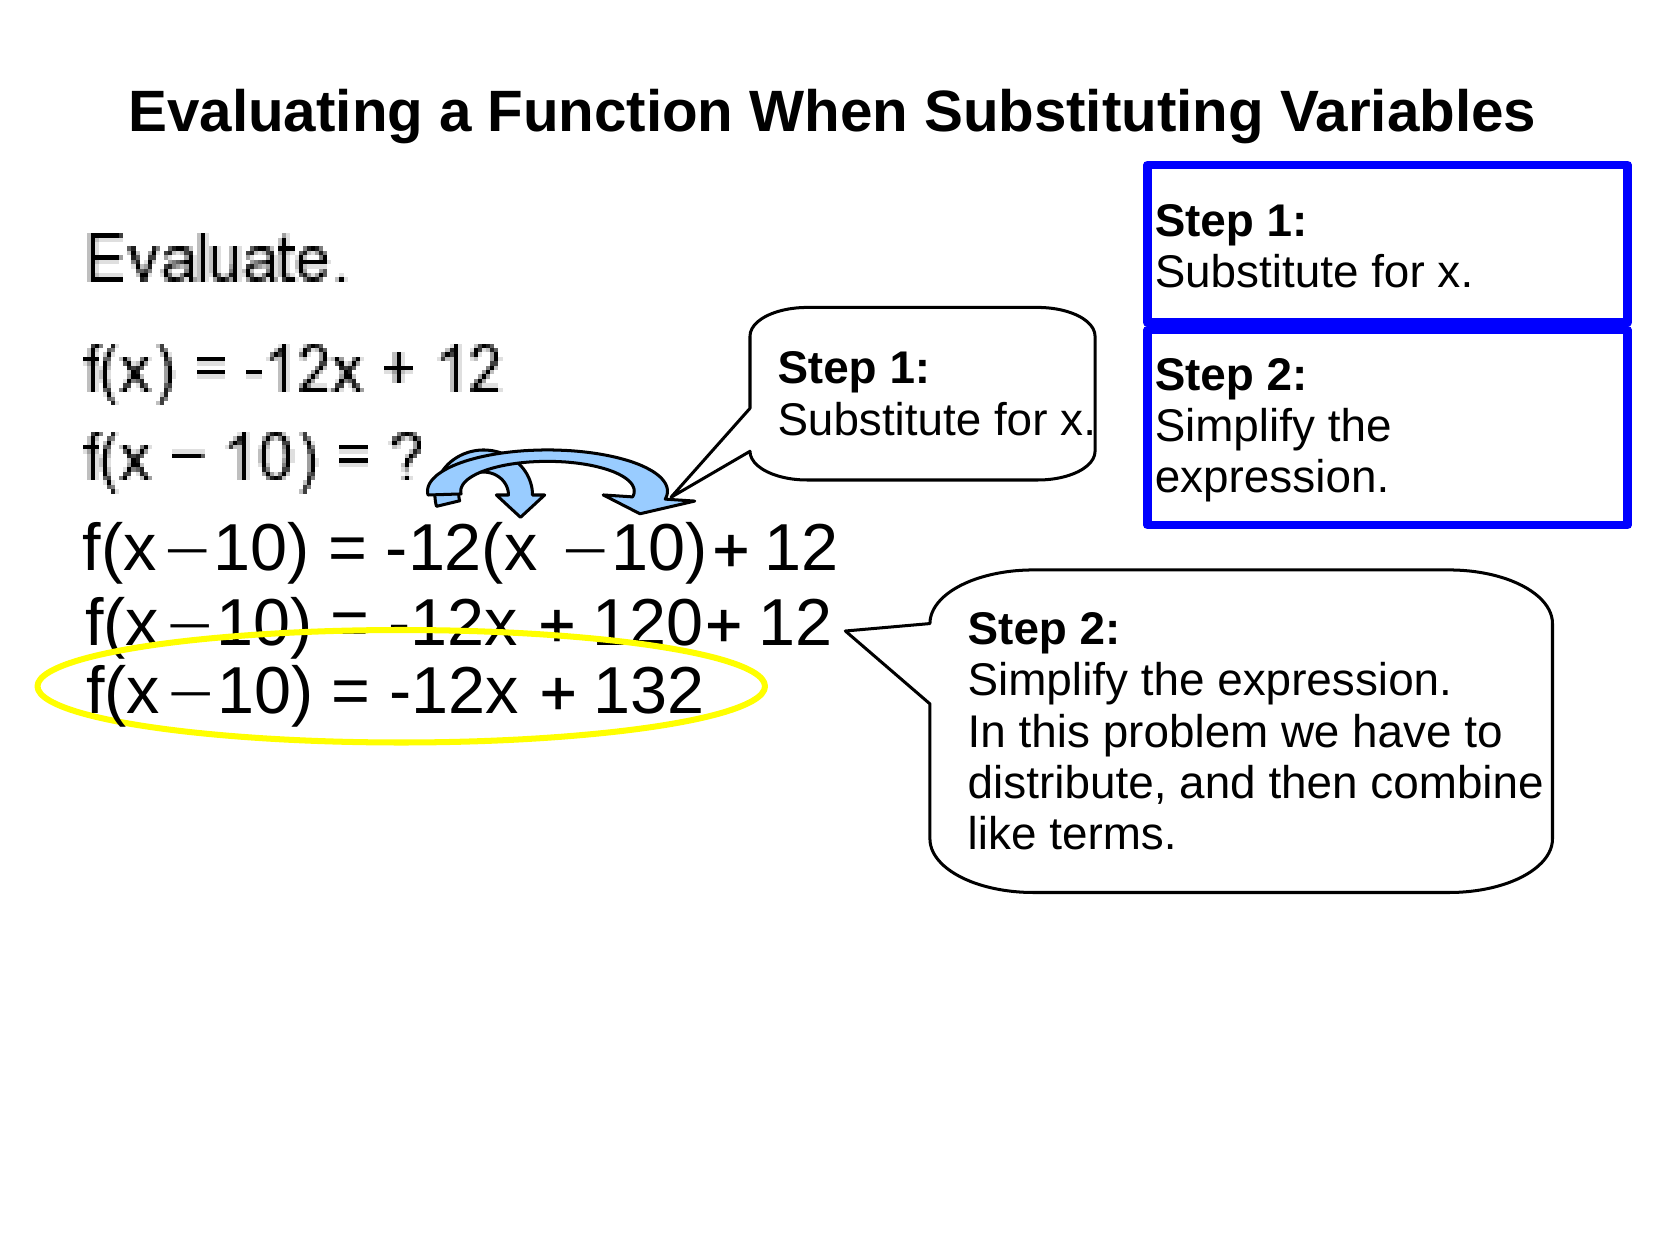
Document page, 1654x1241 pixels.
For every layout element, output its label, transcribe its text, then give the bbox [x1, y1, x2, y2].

text_box Step 2: Simplify the expression. In this problem we have to distribute, and then combine like terms. [845, 569, 1553, 893]
text_box Step 1: Substitute for x. Step 2: Simplify the expression. [1140, 187, 1636, 1073]
text_box Step 1: Substitute for x. Step 2: Simplify the expression. [1152, 187, 1623, 318]
chart [73, 510, 846, 728]
text_box Step 1: Substitute for x. Step 2: Simplify the expression. [1152, 334, 1623, 521]
text_box Step 1: Substitute for x. [670, 307, 1096, 498]
picture [520, 462, 634, 510]
text_box [427, 449, 695, 518]
picture [83, 194, 1021, 526]
text_box Evaluating a Function When Substituting Variables [112, 71, 1553, 151]
